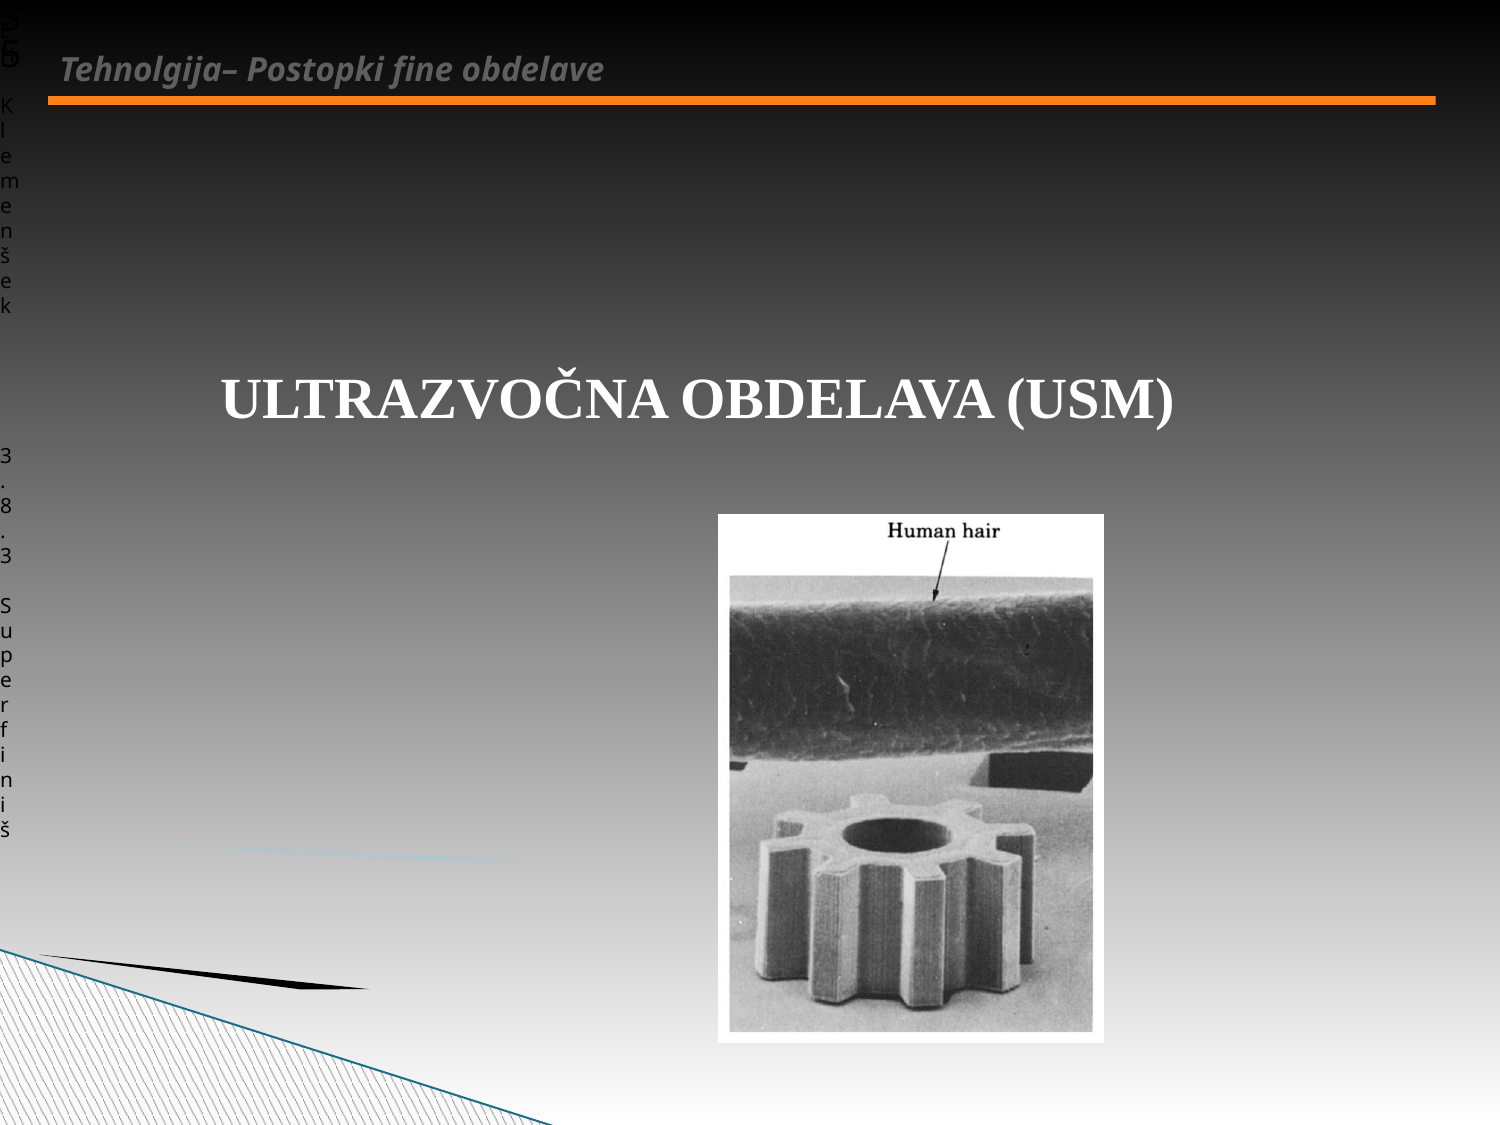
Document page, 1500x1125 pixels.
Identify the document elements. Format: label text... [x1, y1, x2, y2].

picture [0, 952, 543, 1125]
picture [718, 514, 1104, 1043]
text_box ULTRAZVOČNA OBDELAVA (USM) [205, 352, 1247, 498]
